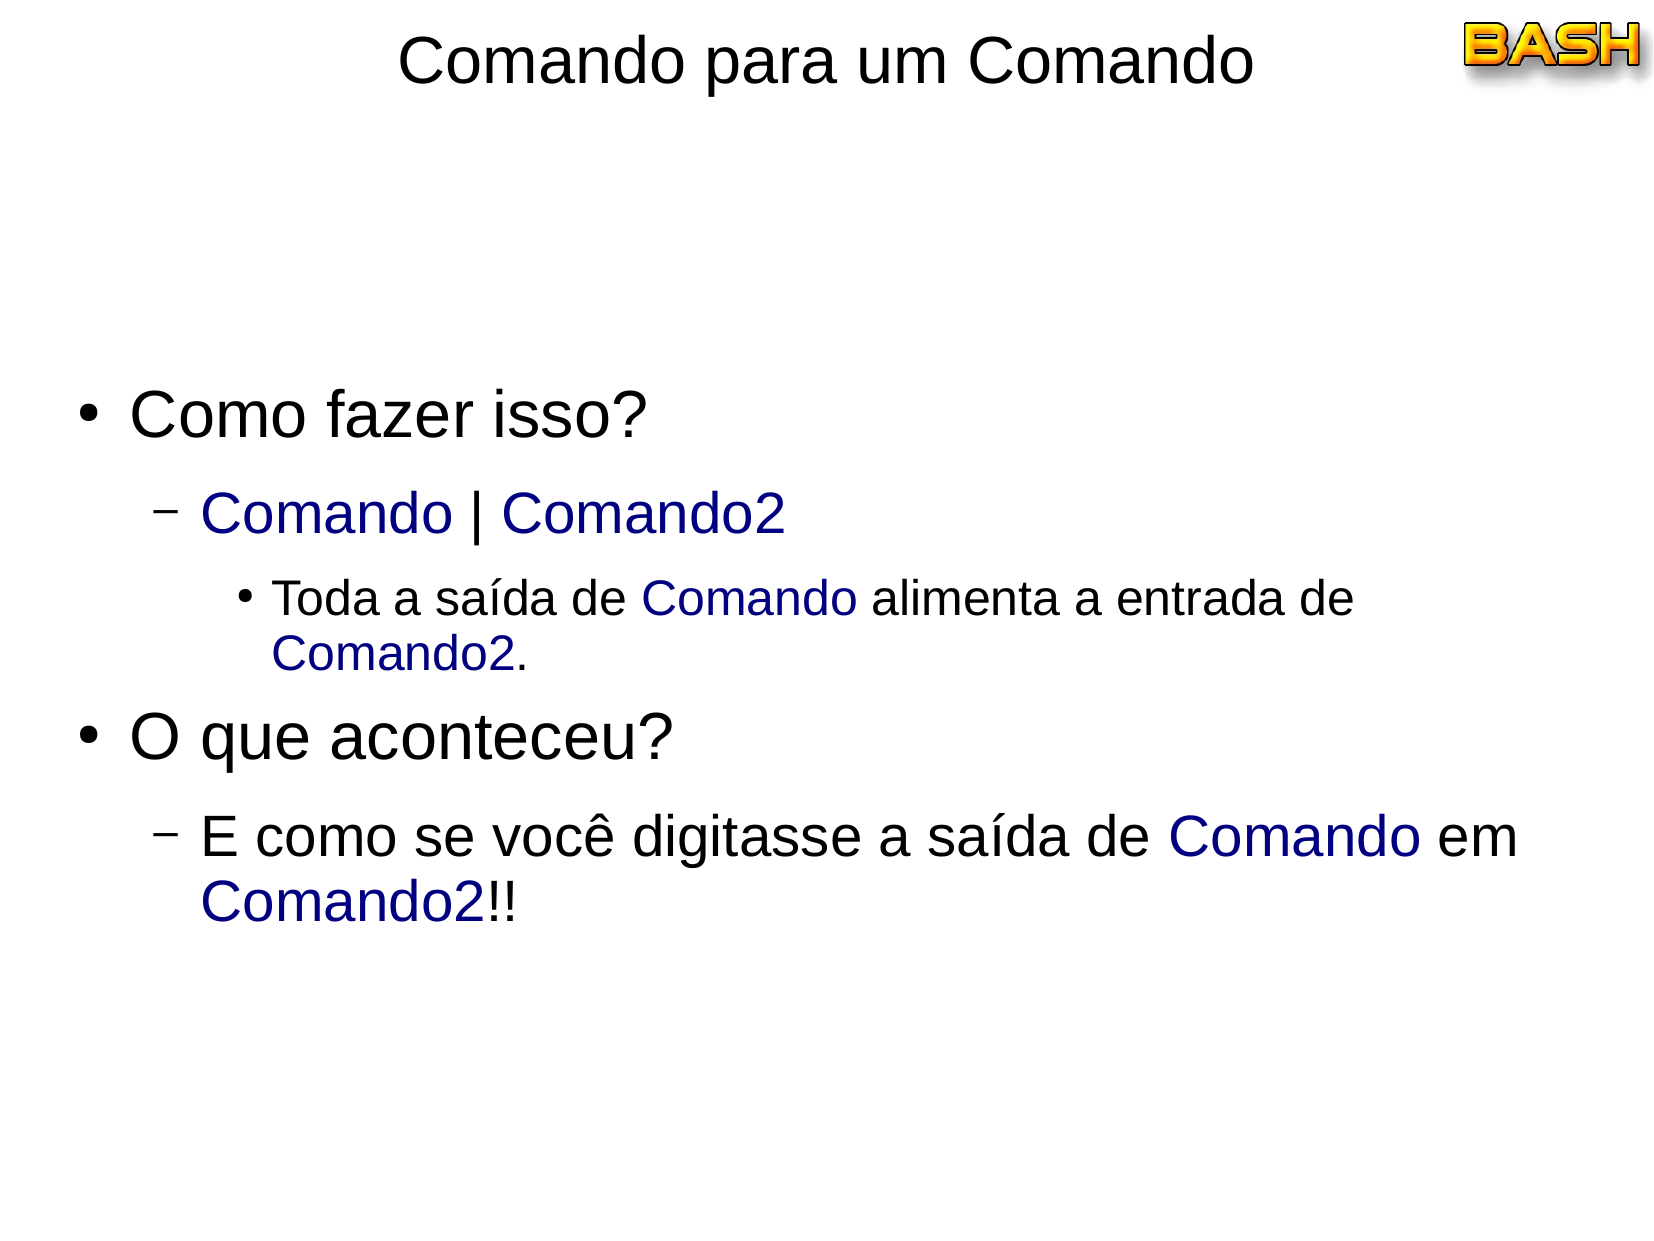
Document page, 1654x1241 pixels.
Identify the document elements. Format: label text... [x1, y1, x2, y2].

picture [1450, 0, 1654, 96]
list Como fazer isso? Comando | Comando2 Toda a saída de Comando alimenta a entrada de Comando2. O que aconteceu? E como se você digitasse a saída de Comando em Comando2!! [59, 376, 1595, 934]
title Comando para um Comando [82, 22, 1571, 98]
